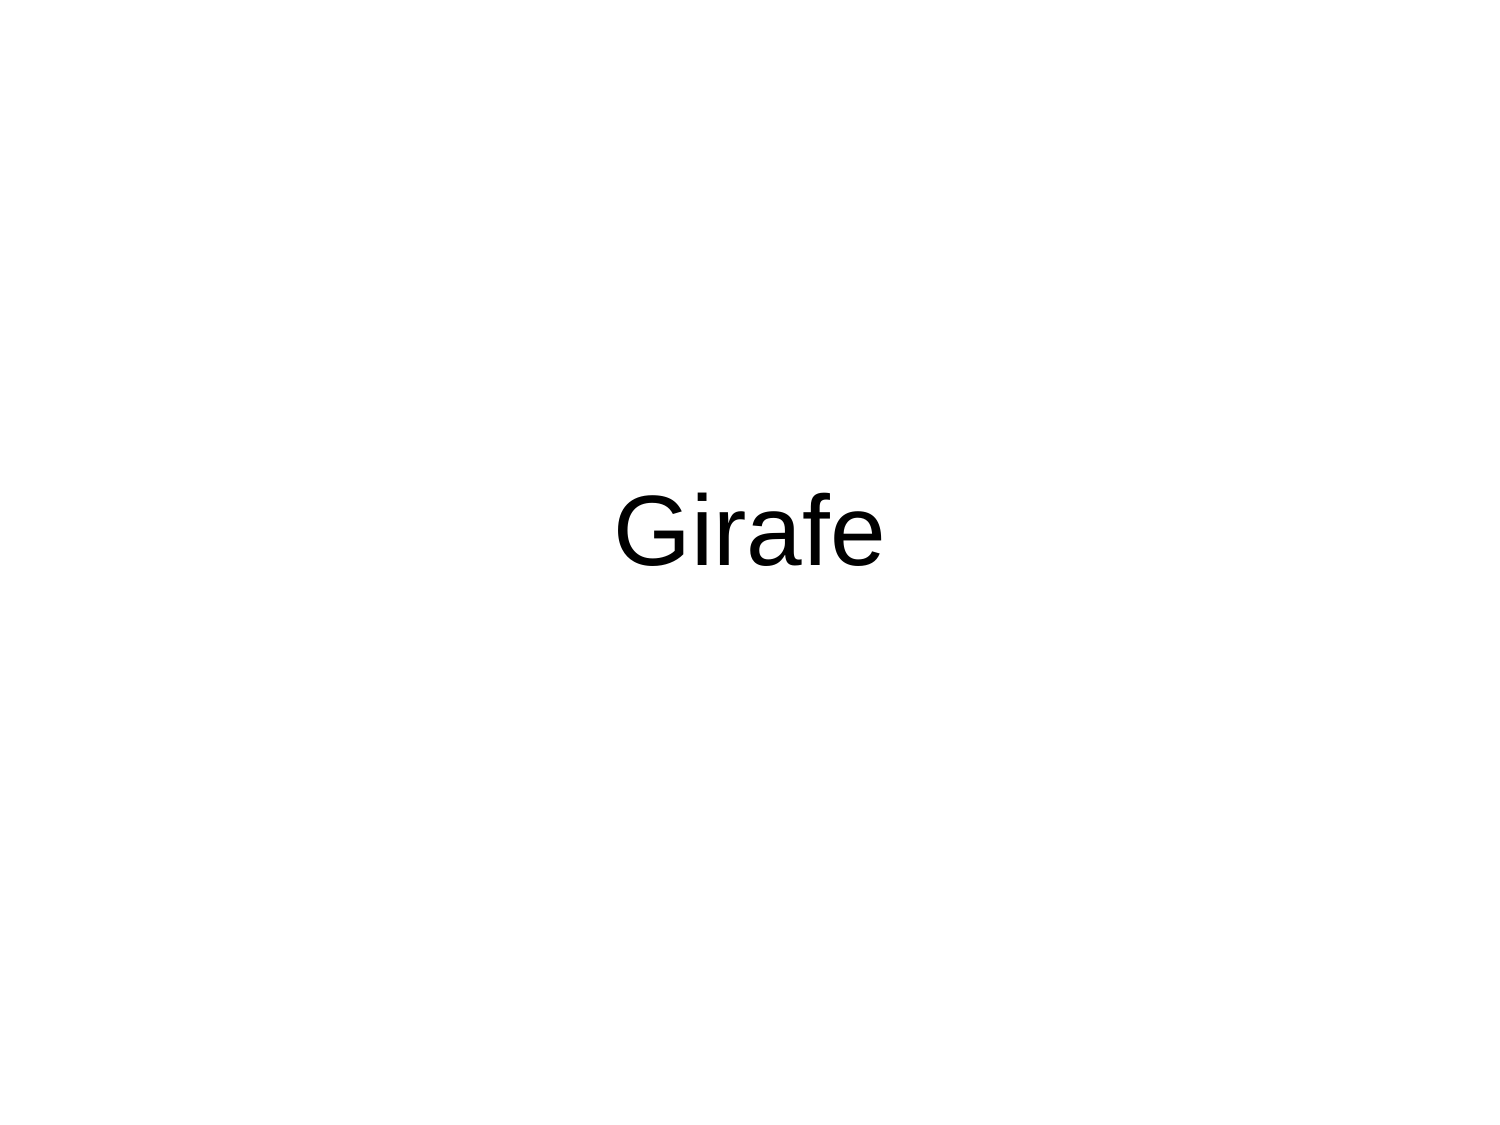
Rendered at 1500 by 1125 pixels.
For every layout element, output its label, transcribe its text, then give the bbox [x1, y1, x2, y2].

title Girafe [112, 437, 1388, 625]
